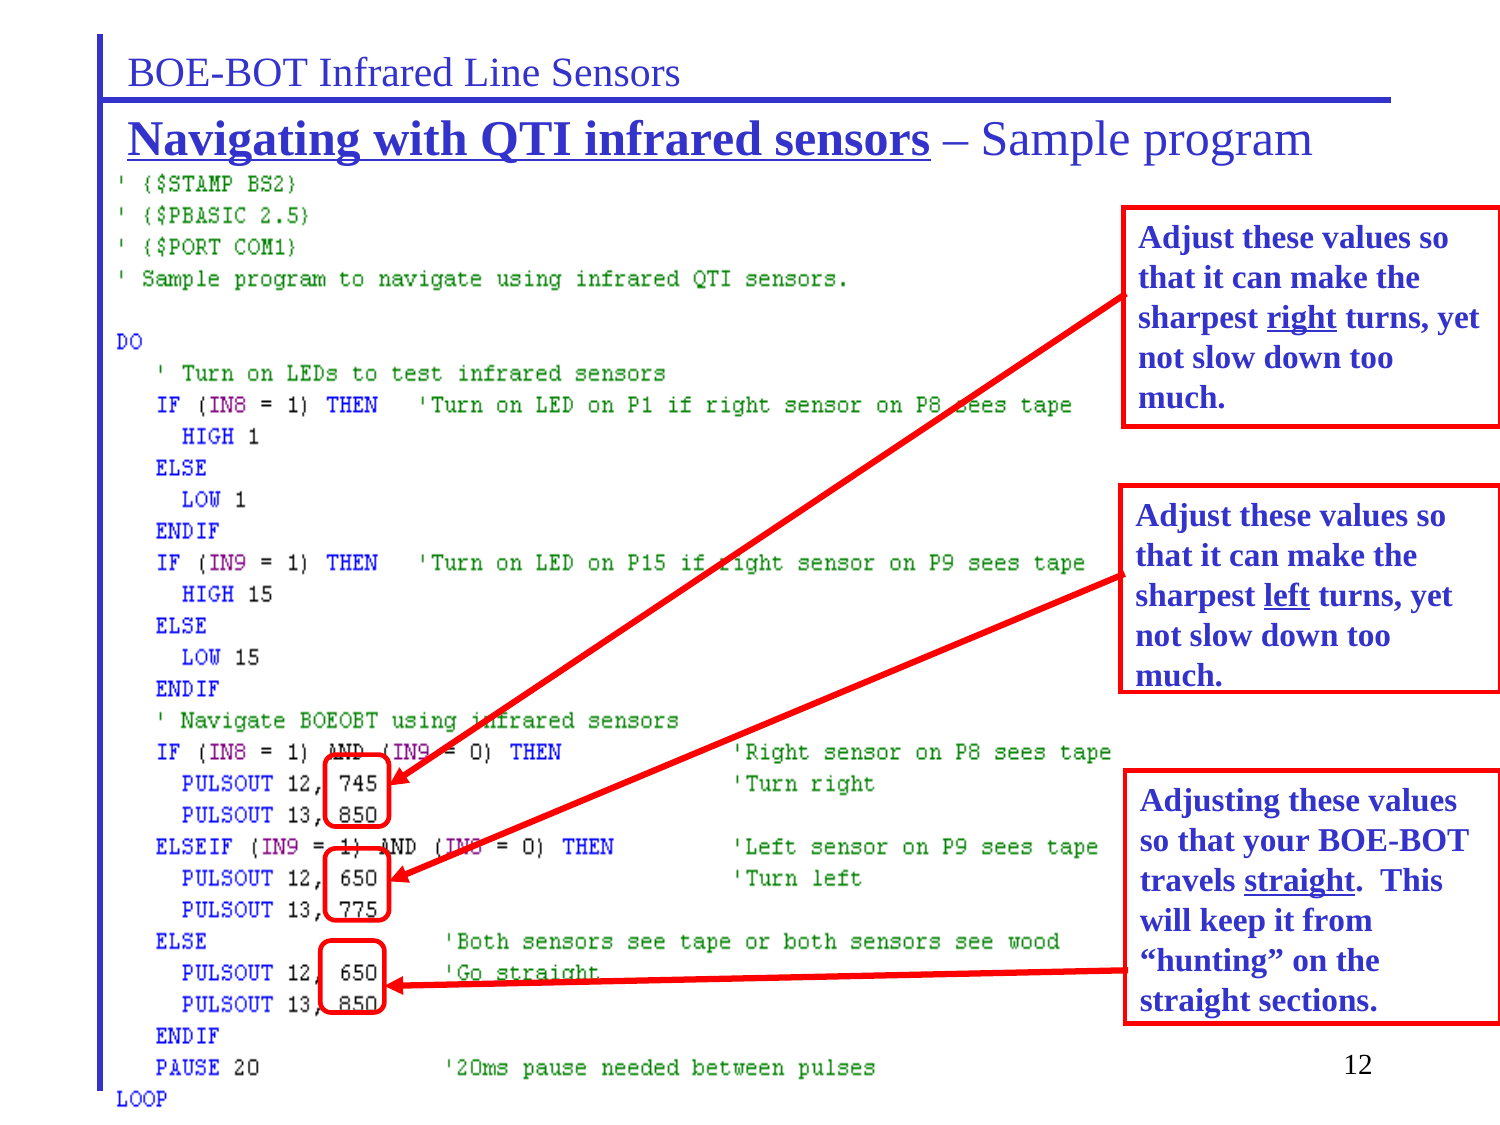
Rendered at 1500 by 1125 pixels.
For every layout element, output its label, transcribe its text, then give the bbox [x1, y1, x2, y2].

text_box <number> [1074, 1037, 1388, 1113]
text_box BOE-BOT Infrared Line Sensors [112, 37, 1450, 88]
picture [323, 943, 382, 1010]
text_box Adjusting these values so that your BOE-BOT travels straight. This will keep it from “hunting” on the straight sections. [1125, 770, 1500, 1024]
text_box Navigating with QTI infrared sensors – Sample program [112, 97, 1500, 180]
picture [328, 757, 386, 824]
text_box Adjust these values so that it can make the sharpest left turns, yet not slow down too much. [1120, 485, 1500, 693]
text_box Adjust these values so that it can make the sharpest right turns, yet not slow down too much. [1123, 207, 1500, 427]
picture [328, 851, 386, 917]
picture [111, 172, 1113, 1123]
